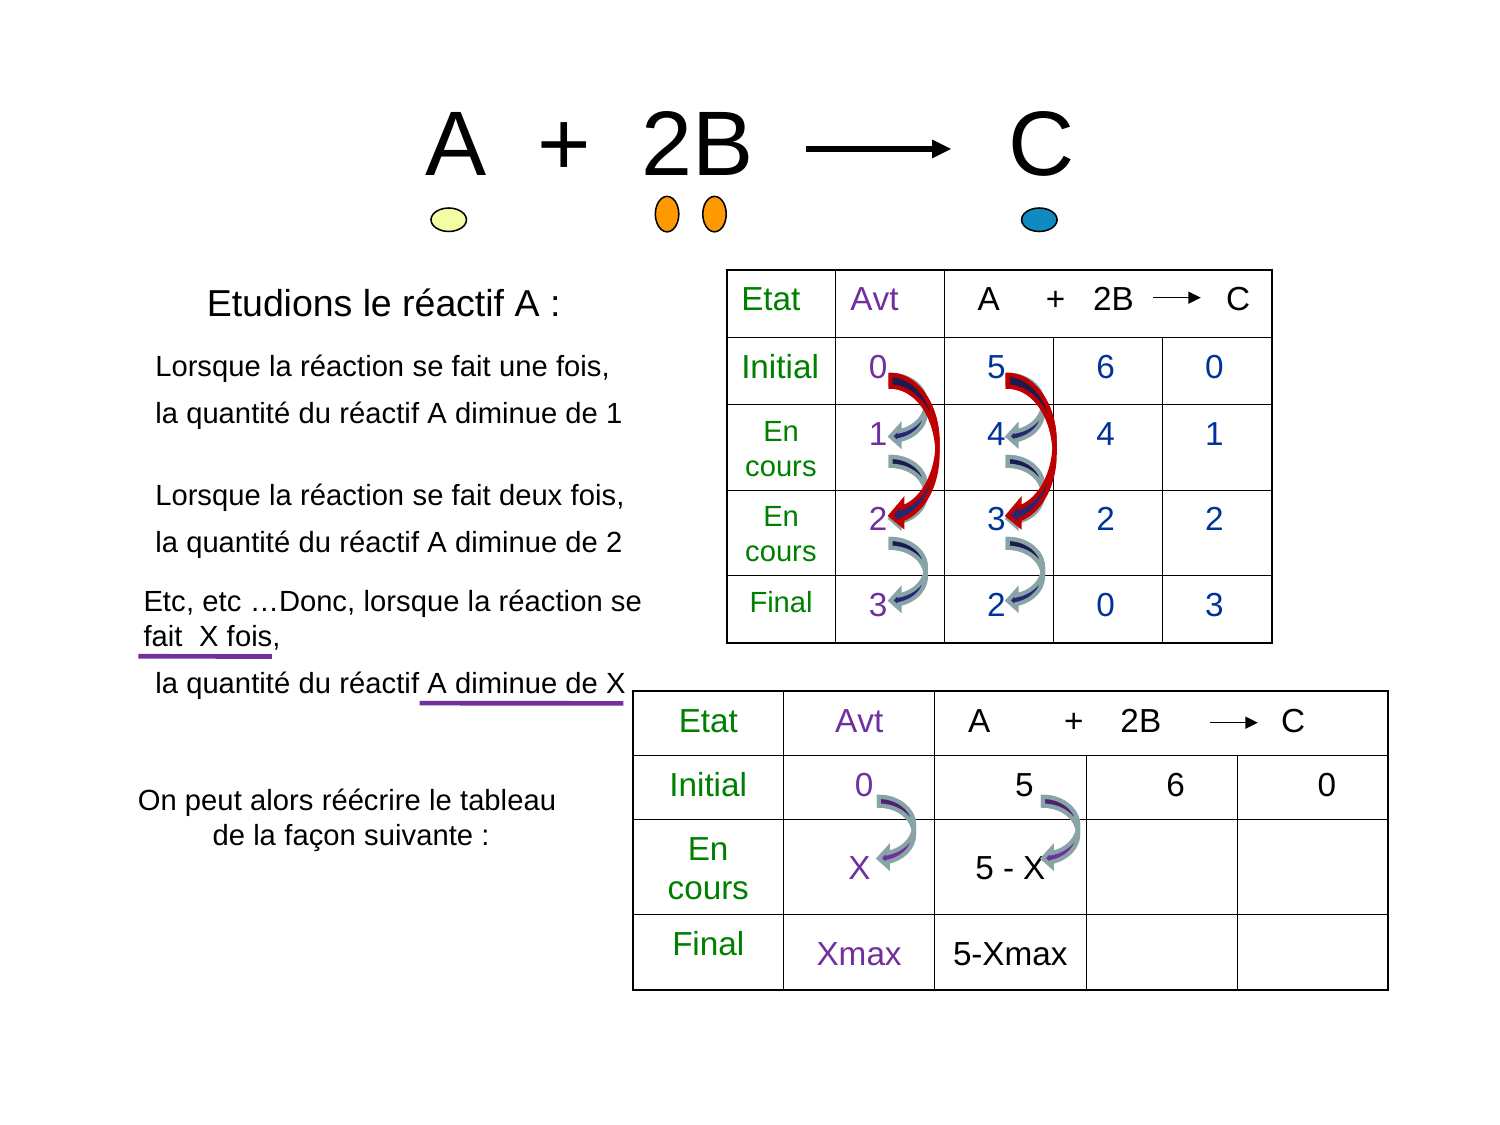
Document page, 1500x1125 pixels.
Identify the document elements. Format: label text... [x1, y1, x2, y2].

text_box [702, 196, 727, 232]
text_box la quantité du réactif A diminue de X [140, 656, 704, 707]
table_cell 3 [836, 576, 944, 642]
table_header Avt [784, 692, 934, 755]
table_cell En cours [634, 820, 783, 914]
table_cell 6 [1054, 338, 1162, 404]
text_box la quantité du réactif A diminue de 2 [140, 515, 704, 566]
text_box Lorsque la réaction se fait deux fois, [140, 468, 704, 515]
table_header Avt [836, 271, 944, 337]
table_cell [1238, 915, 1387, 989]
table_cell [1087, 915, 1237, 989]
table_cell 4 [945, 405, 1053, 490]
text_box [890, 374, 938, 527]
text_box Lorsque la réaction se fait une fois, [140, 339, 704, 386]
table_cell Final [634, 915, 783, 989]
table_cell 1 [836, 405, 937, 490]
title A + 2B C [75, 45, 1426, 233]
table_cell X [784, 820, 934, 914]
table_cell [1238, 820, 1387, 914]
table_cell Final [728, 576, 835, 642]
table_header A + 2B C [935, 692, 1387, 755]
text_box Etudions le réactif A : [141, 271, 626, 332]
table_cell 5 - X [935, 820, 1086, 914]
table_cell En cours [728, 491, 835, 575]
table_cell 0 [1054, 576, 1162, 642]
text_box [655, 196, 679, 232]
text_box Etc, etc …Donc, lorsque la réaction se fait X fois, [128, 574, 692, 660]
table_cell Xmax [784, 915, 934, 989]
text_box On peut alors réécrire le tableau de la façon suivante : [70, 773, 633, 859]
table_cell 2 [1163, 491, 1271, 575]
text_box [890, 538, 926, 609]
table_cell 6 [1087, 756, 1237, 819]
table_cell 0 [836, 338, 944, 404]
text_box [878, 796, 915, 867]
table_cell 1 [931, 405, 944, 490]
table_cell 2 [945, 576, 1053, 642]
text_box [1007, 374, 1055, 527]
table_cell 5 [945, 338, 1053, 404]
table_cell En cours [728, 405, 835, 490]
table_cell 4 [1048, 405, 1053, 419]
table_cell [1087, 820, 1237, 914]
table_cell 3 [945, 491, 1053, 575]
text_box [1007, 538, 1043, 609]
table_cell 2 [836, 491, 944, 575]
table_cell 0 [1163, 338, 1271, 404]
table_cell Initial [634, 756, 783, 819]
table_cell 2 [1054, 491, 1162, 575]
table_cell 4 [1048, 477, 1053, 490]
table_cell 5-Xmax [935, 915, 1086, 989]
table_cell 3 [1163, 576, 1271, 642]
table_header A + 2B C [945, 271, 1271, 337]
table_cell 0 [1238, 756, 1387, 819]
table_header Etat [634, 692, 783, 755]
table_header Etat [728, 271, 835, 337]
table_cell 1 [1163, 405, 1271, 490]
text_box [1021, 207, 1058, 232]
text_box [1042, 796, 1079, 867]
table_cell 4 [1054, 405, 1162, 490]
text_box [430, 207, 467, 232]
table_cell Initial [728, 338, 835, 404]
text_box la quantité du réactif A diminue de 1 [140, 386, 704, 438]
table_cell 5 [935, 756, 1086, 819]
table_cell 0 [784, 756, 934, 819]
